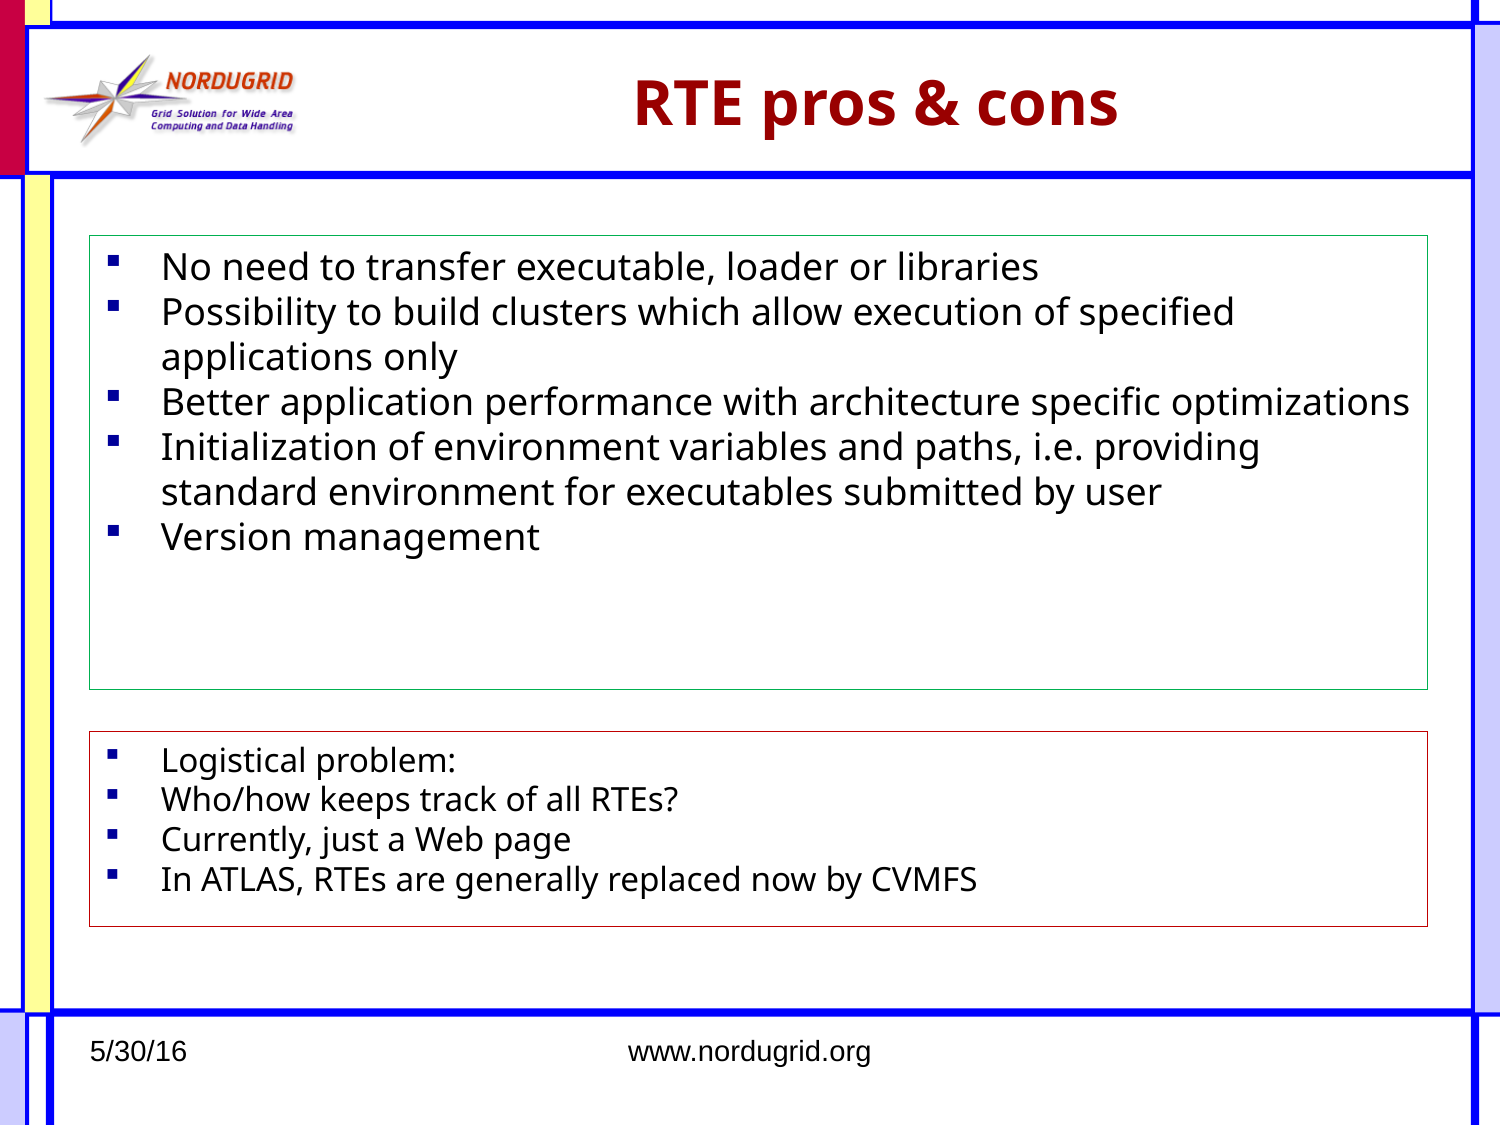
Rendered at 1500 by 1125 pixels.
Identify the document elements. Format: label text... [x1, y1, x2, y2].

text_box Logistical problem: Who/how keeps track of all RTEs? Currently, just a Web page In ATLAS, RTEs are generally replaced now by CVMFS [89, 731, 1428, 927]
text_box RTE pros & cons [324, 62, 1428, 138]
picture [40, 49, 300, 148]
text_box www.nordugrid.org [512, 1024, 988, 1103]
text_box No need to transfer executable, loader or libraries Possibility to build clusters which allow execution of specified applications only Better application performance with architecture specific optimizations Initialization of environment variables and paths, i.e. providing standard environment for executables submitted by user Version management [89, 235, 1428, 690]
text_box 5/30/16 [75, 1024, 425, 1103]
